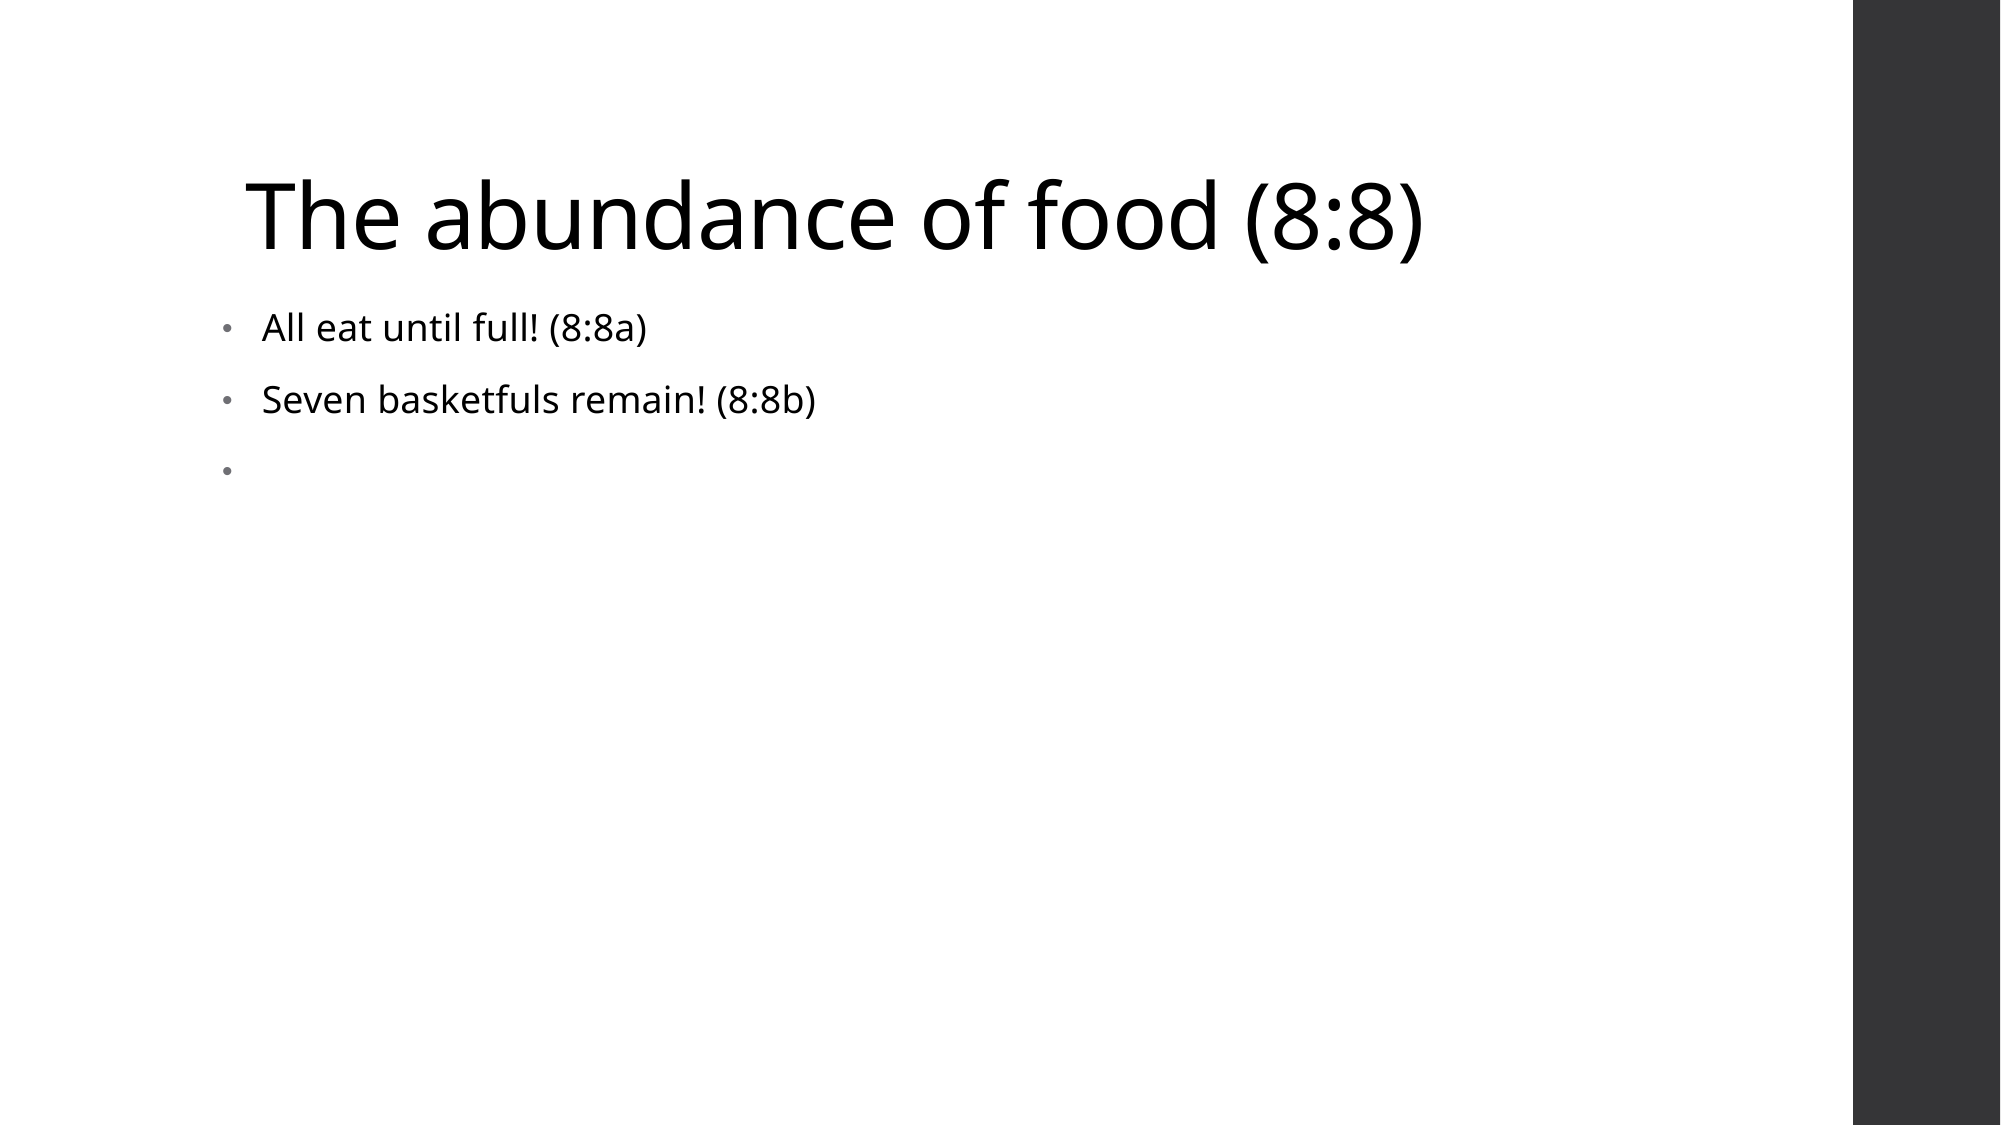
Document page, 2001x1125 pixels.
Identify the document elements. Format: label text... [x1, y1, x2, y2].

list All eat until full! (8:8a) Seven basketfuls remain! (8:8b) [206, 299, 1617, 1014]
title The abundance of food (8:8) [206, 60, 1797, 278]
